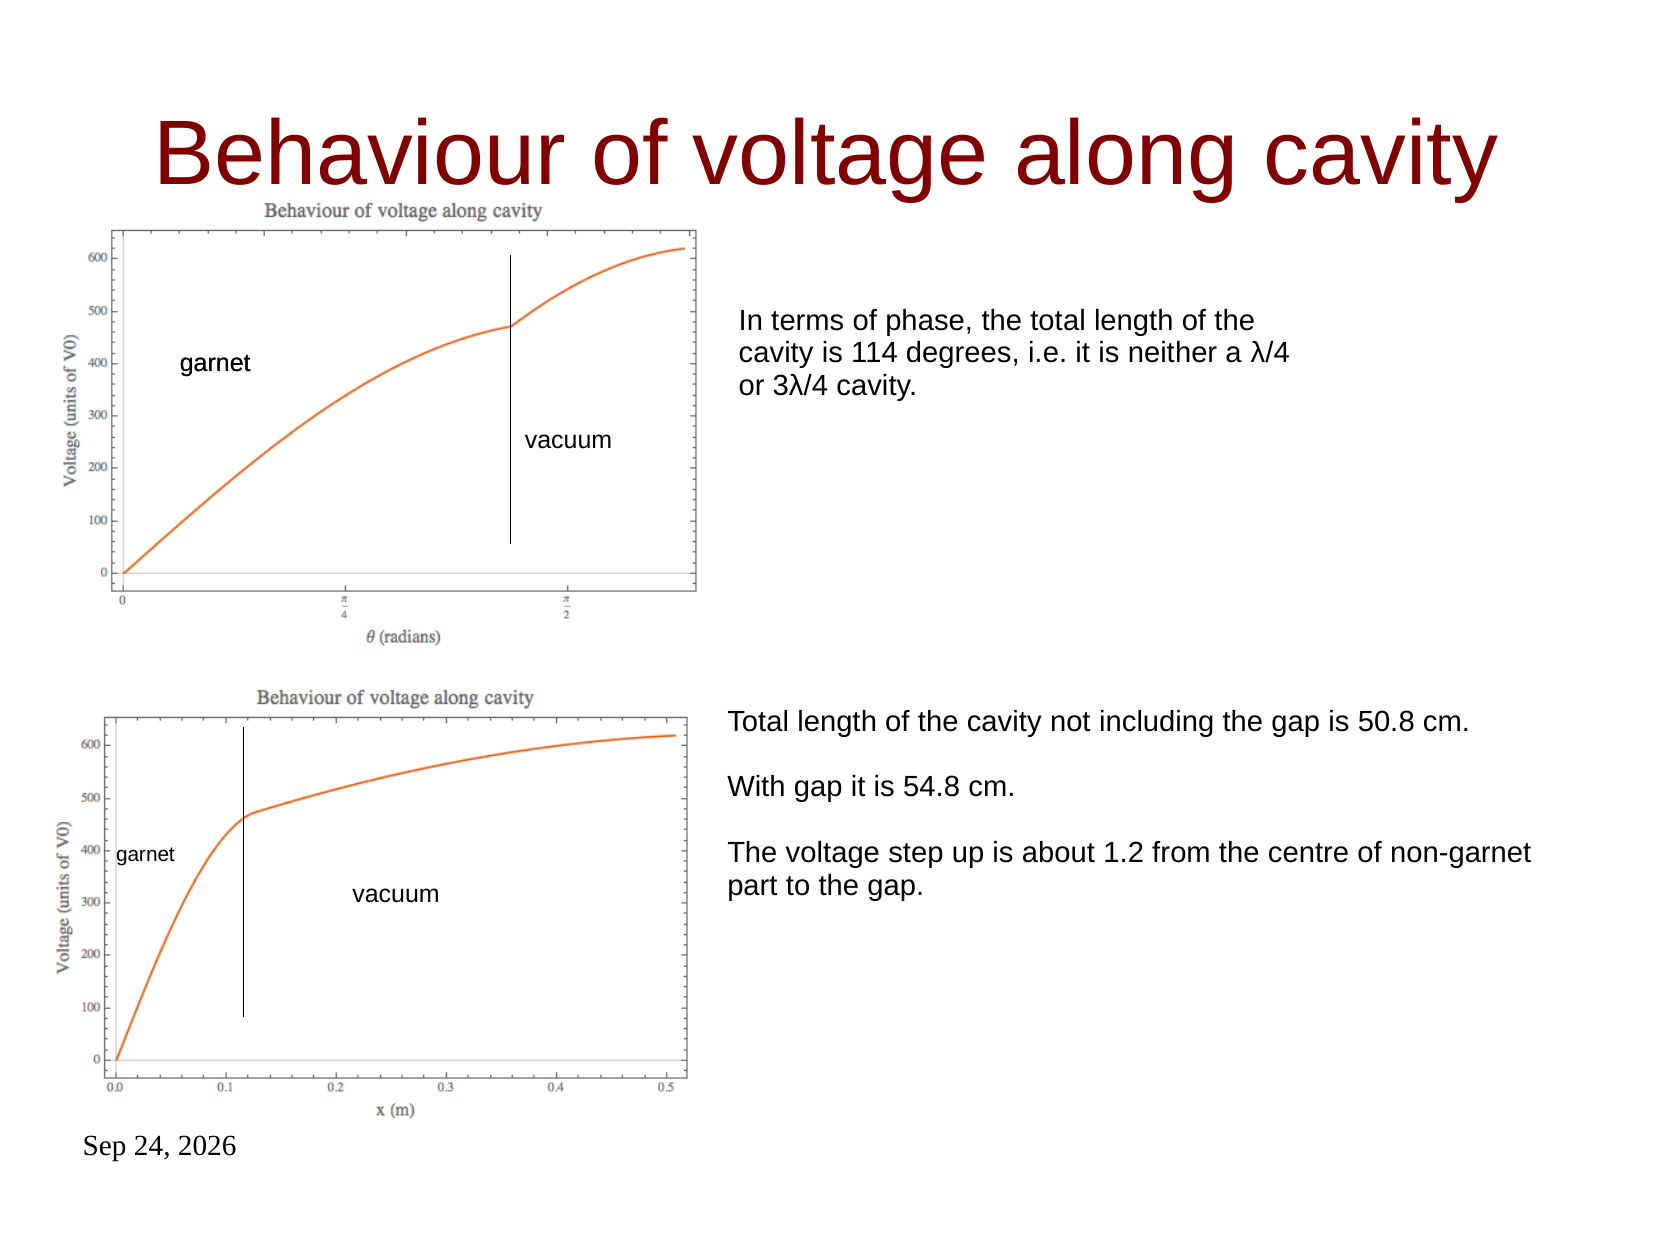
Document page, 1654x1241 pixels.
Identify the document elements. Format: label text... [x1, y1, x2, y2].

text_box In terms of phase, the total length of the cavity is 114 degrees, i.e. it is neither a λ/4 or 3λ/4 cavity. [723, 296, 1328, 408]
title Behaviour of voltage along cavity [82, 49, 1571, 257]
text_box Total length of the cavity not including the gap is 50.8 cm. With gap it is 54.8 cm. The voltage step up is about 1.2 from the centre of non-garnet part to the gap. [712, 697, 1561, 1068]
picture [56, 689, 689, 1122]
text_box vacuum [337, 872, 514, 916]
text_box vacuum [510, 418, 687, 462]
text_box garnet [101, 834, 278, 873]
picture [63, 202, 698, 649]
text_box garnet [165, 341, 342, 384]
